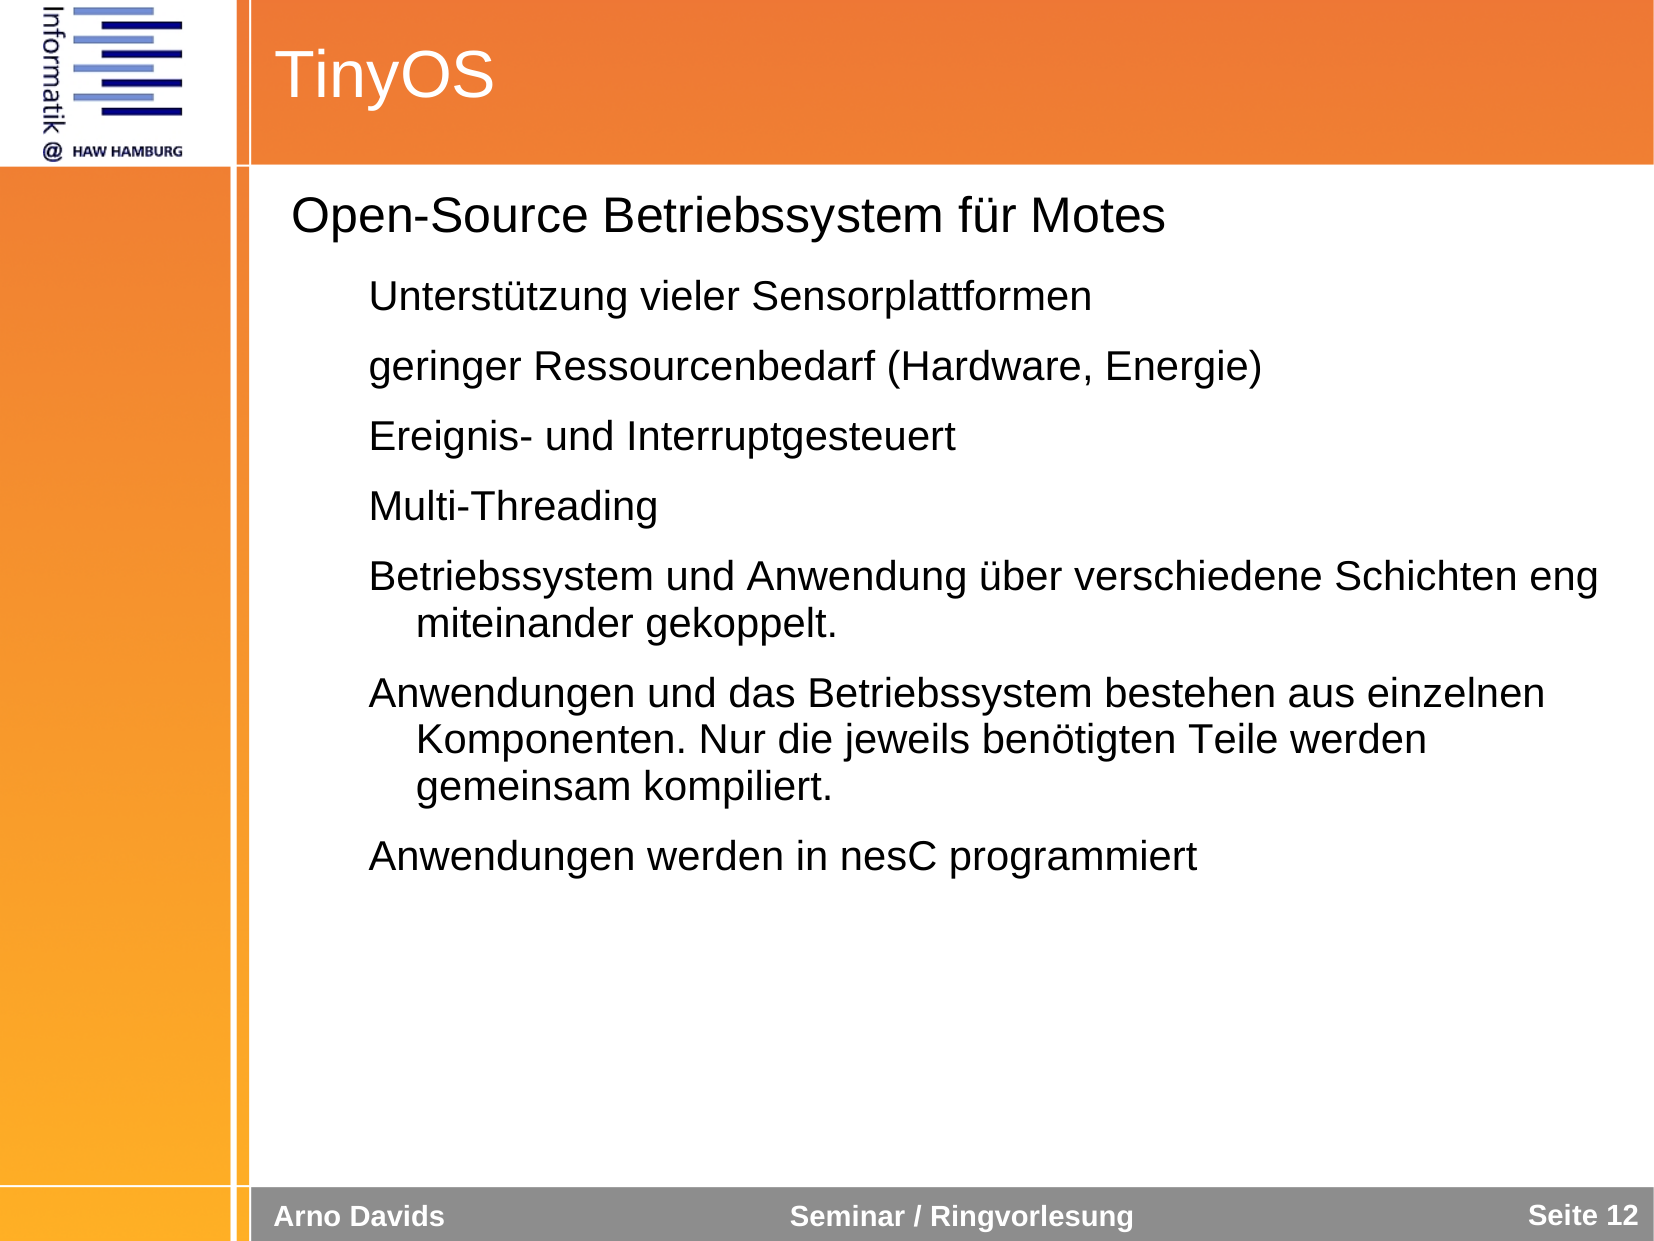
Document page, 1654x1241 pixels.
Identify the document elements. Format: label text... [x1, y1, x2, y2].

picture [0, 0, 1654, 1241]
picture [43, 5, 186, 162]
title TinyOS [274, 11, 1651, 137]
list Open-Source Betriebssystem für Motes Unterstützung vieler Sensorplattformen geringer Ressourcenbedarf (Hardware, Energie) Ereignis- und Interruptgesteuert Multi-Threading Betriebssystem und Anwendung über verschiedene Schichten eng miteinander gekoppelt. Anwendungen und das Betriebssystem bestehen aus einzelnen Komponenten. Nur die jeweils benötigten Teile werden gemeinsam kompiliert. Anwendungen werden in nesC programmiert [274, 187, 1613, 1160]
